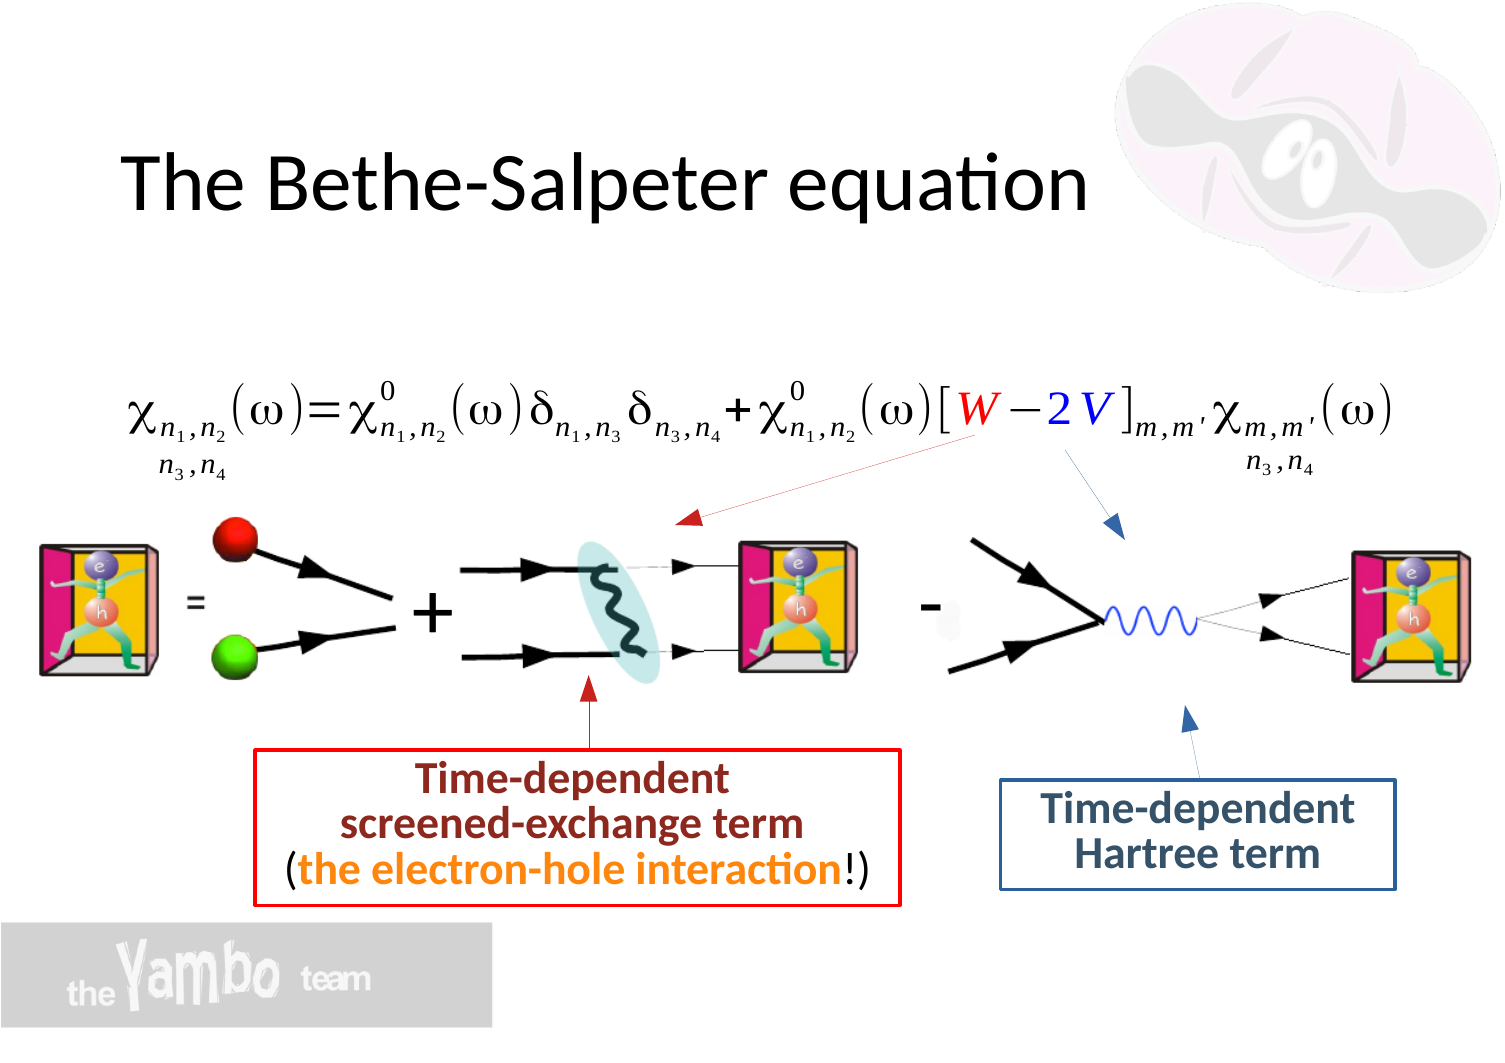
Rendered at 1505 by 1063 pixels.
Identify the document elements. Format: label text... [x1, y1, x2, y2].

picture [0, 0, 1505, 1063]
text_box Time-dependent screened-exchange term (the electron-hole interaction!) [255, 750, 901, 906]
text_box The Bethe-Salpeter equation [101, 120, 1111, 235]
text_box Time-dependent Hartree term [1000, 780, 1396, 890]
chart [120, 375, 1402, 485]
text_box + [397, 570, 469, 669]
text_box - [903, 561, 976, 661]
